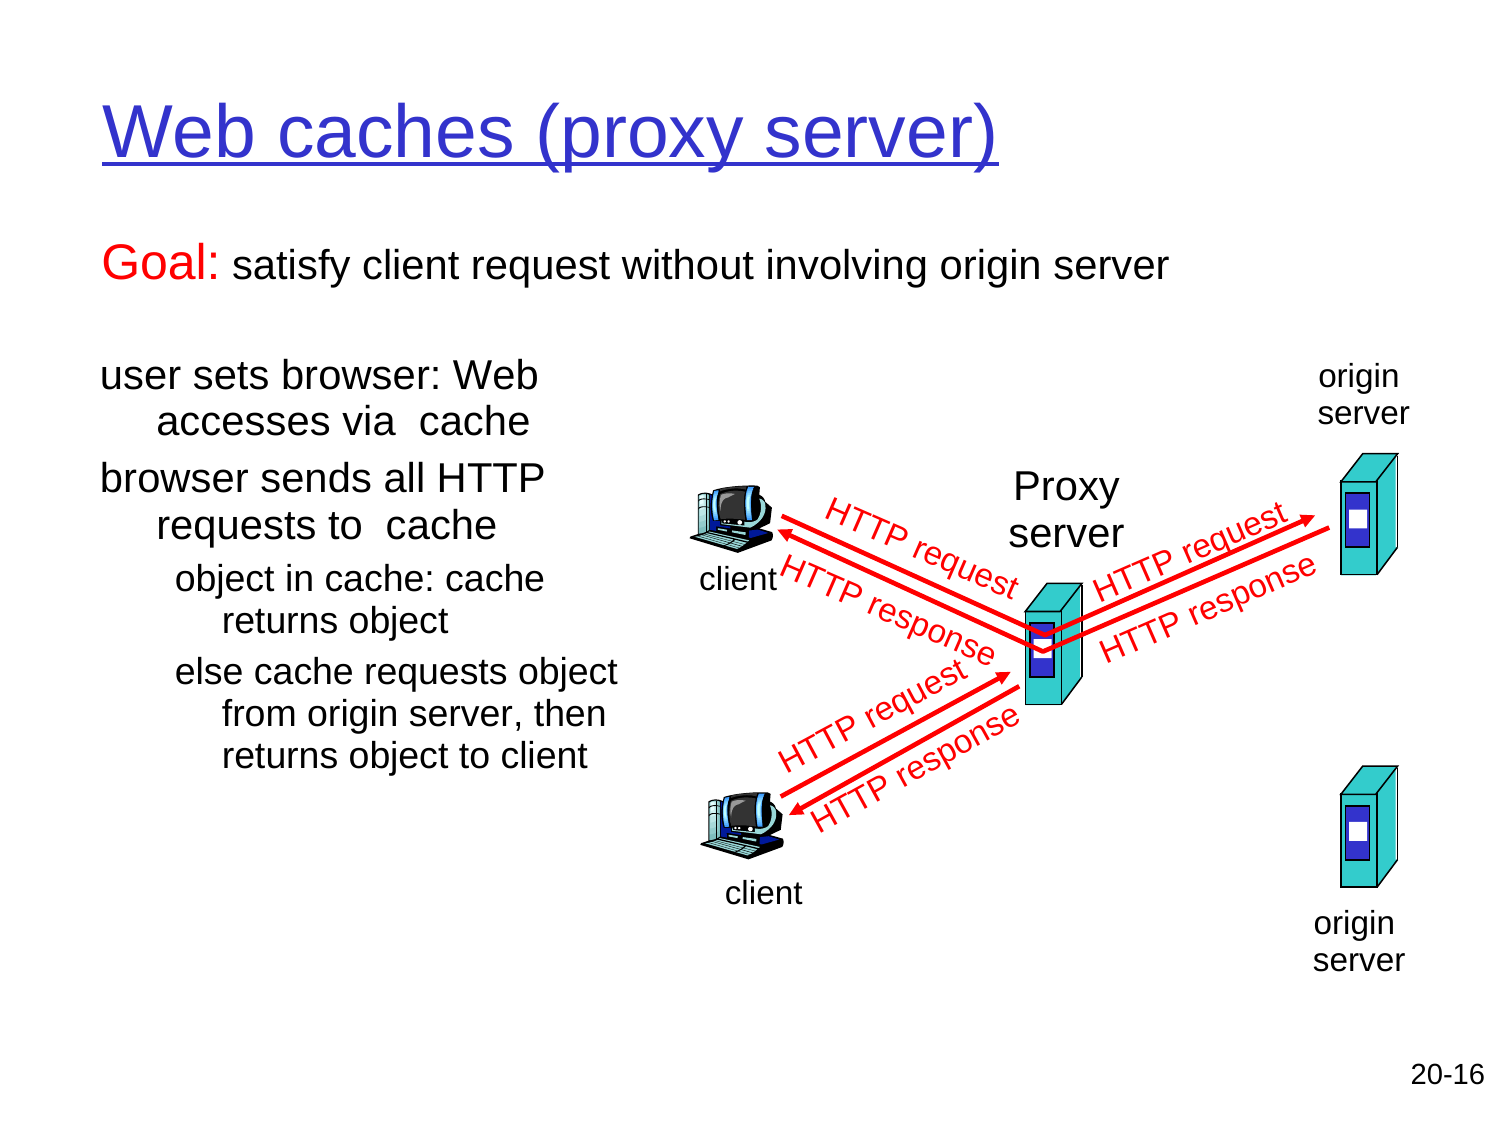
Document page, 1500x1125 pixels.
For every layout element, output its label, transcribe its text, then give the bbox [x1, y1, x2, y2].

text_box [1025, 583, 1080, 632]
text_box HTTP response [1077, 531, 1339, 685]
text_box Proxy server [993, 455, 1140, 564]
text_box HTTP response [787, 681, 1043, 855]
text_box client [684, 552, 793, 606]
text_box [1340, 453, 1398, 576]
text_box origin server [1302, 349, 1425, 440]
picture [700, 791, 785, 860]
text_box client [709, 866, 818, 920]
title Web caches (proxy server) [87, 37, 1363, 225]
picture [689, 484, 775, 552]
text_box HTTP request [1070, 479, 1309, 623]
text_box [1340, 766, 1398, 888]
text_box HTTP response [758, 534, 1018, 688]
text_box Goal: satisfy client request without involving origin server [86, 226, 1268, 389]
text_box HTTP request [755, 656, 989, 795]
text_box HTTP request [803, 477, 1042, 621]
text_box origin server [1298, 896, 1421, 987]
text_box [1025, 640, 1080, 706]
text_box [1025, 623, 1080, 648]
list user sets browser: Web accesses via cache browser sends all HTTP requests to cache object in cache: cache returns object else cache requests object from origin server, then returns object to client [85, 343, 668, 962]
